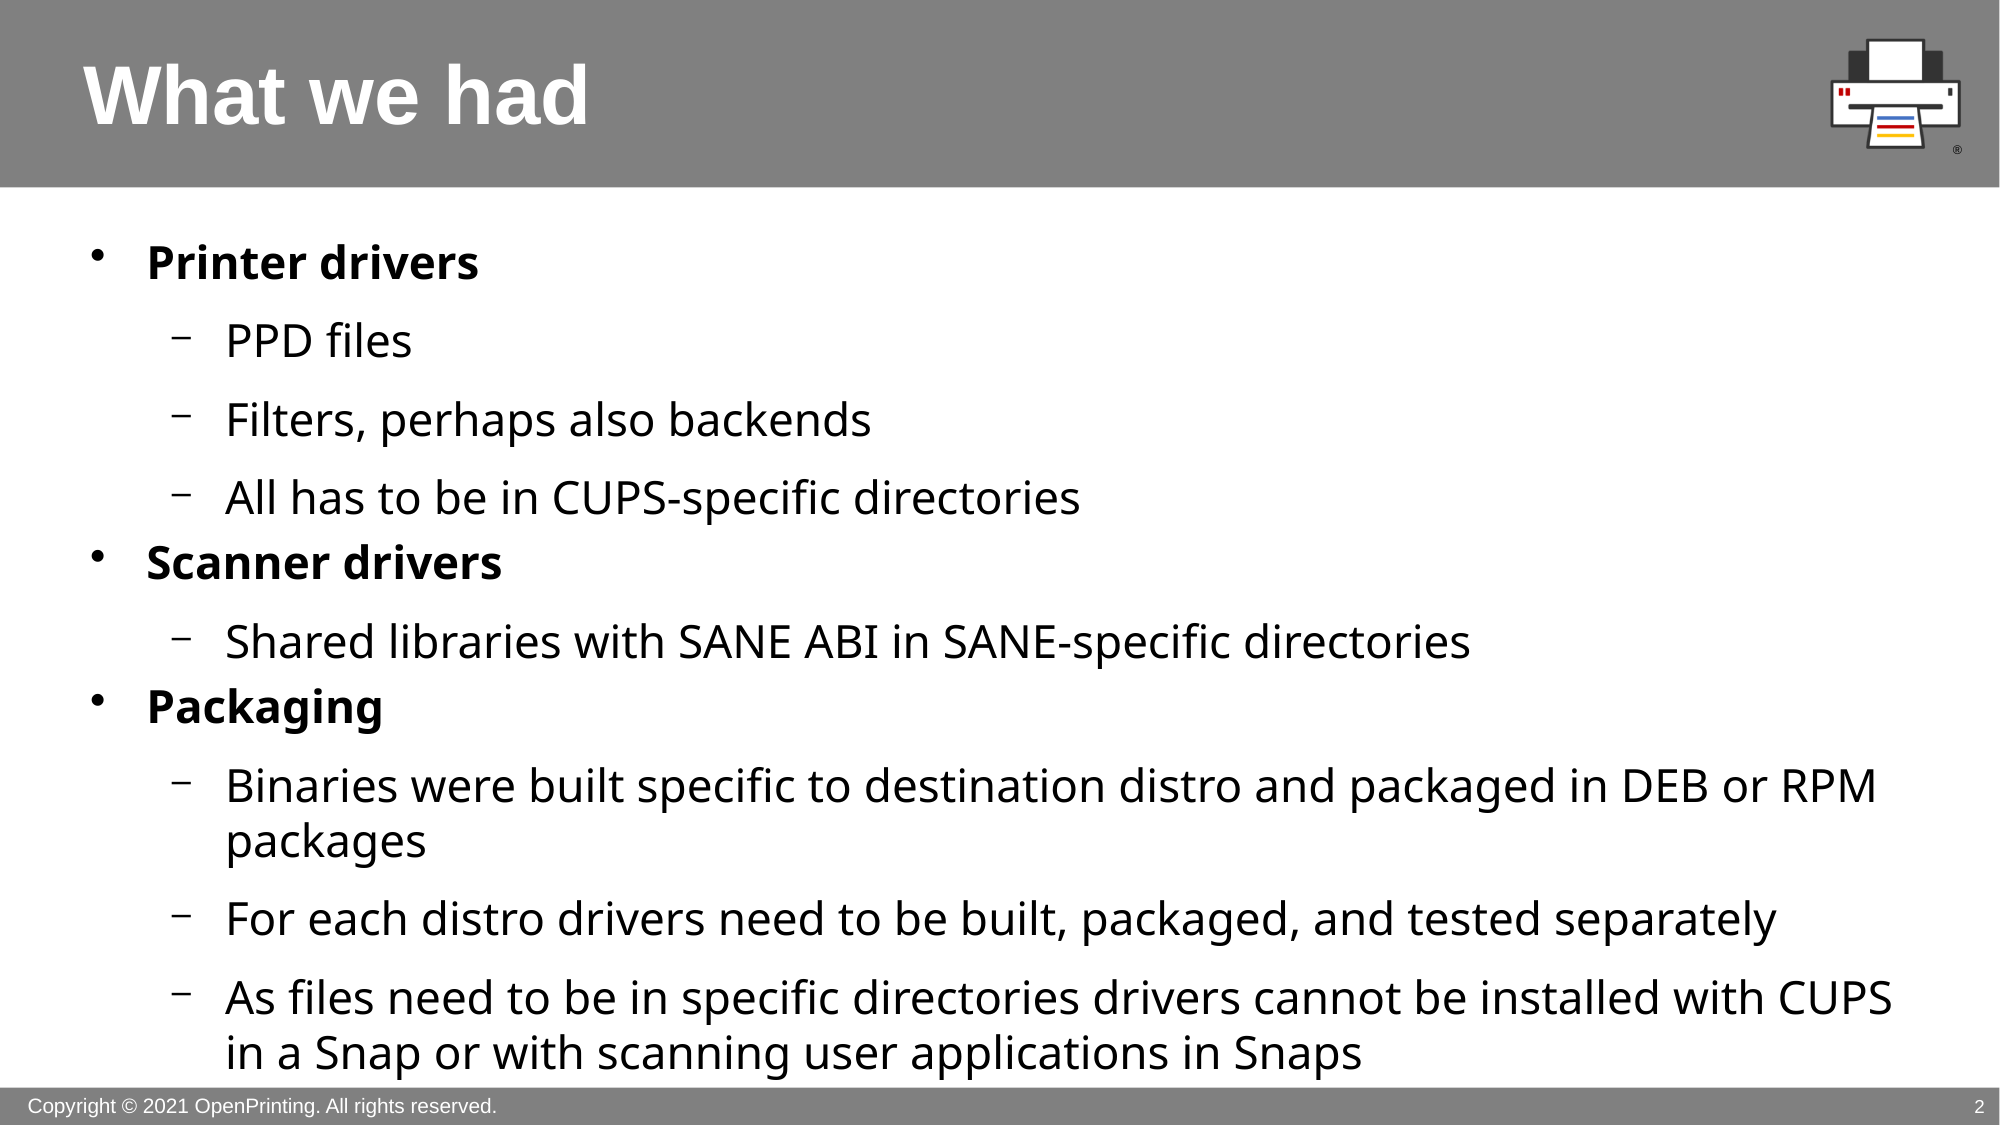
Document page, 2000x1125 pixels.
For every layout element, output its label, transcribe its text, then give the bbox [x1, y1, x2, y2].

list Printer drivers PPD files Filters, perhaps also backends All has to be in CUPS-specific directories Scanner drivers Shared libraries with SANE ABI in SANE-specific directories Packaging Binaries were built specific to destination distro and packaged in DEB or RPM packages For each distro drivers need to be built, packaged, and tested separately As files need to be in specific directories drivers cannot be installed with CUPS in a Snap or with scanning user applications in Snaps [75, 224, 1936, 1067]
picture [1825, 33, 1966, 154]
title What we had [75, 7, 1786, 175]
